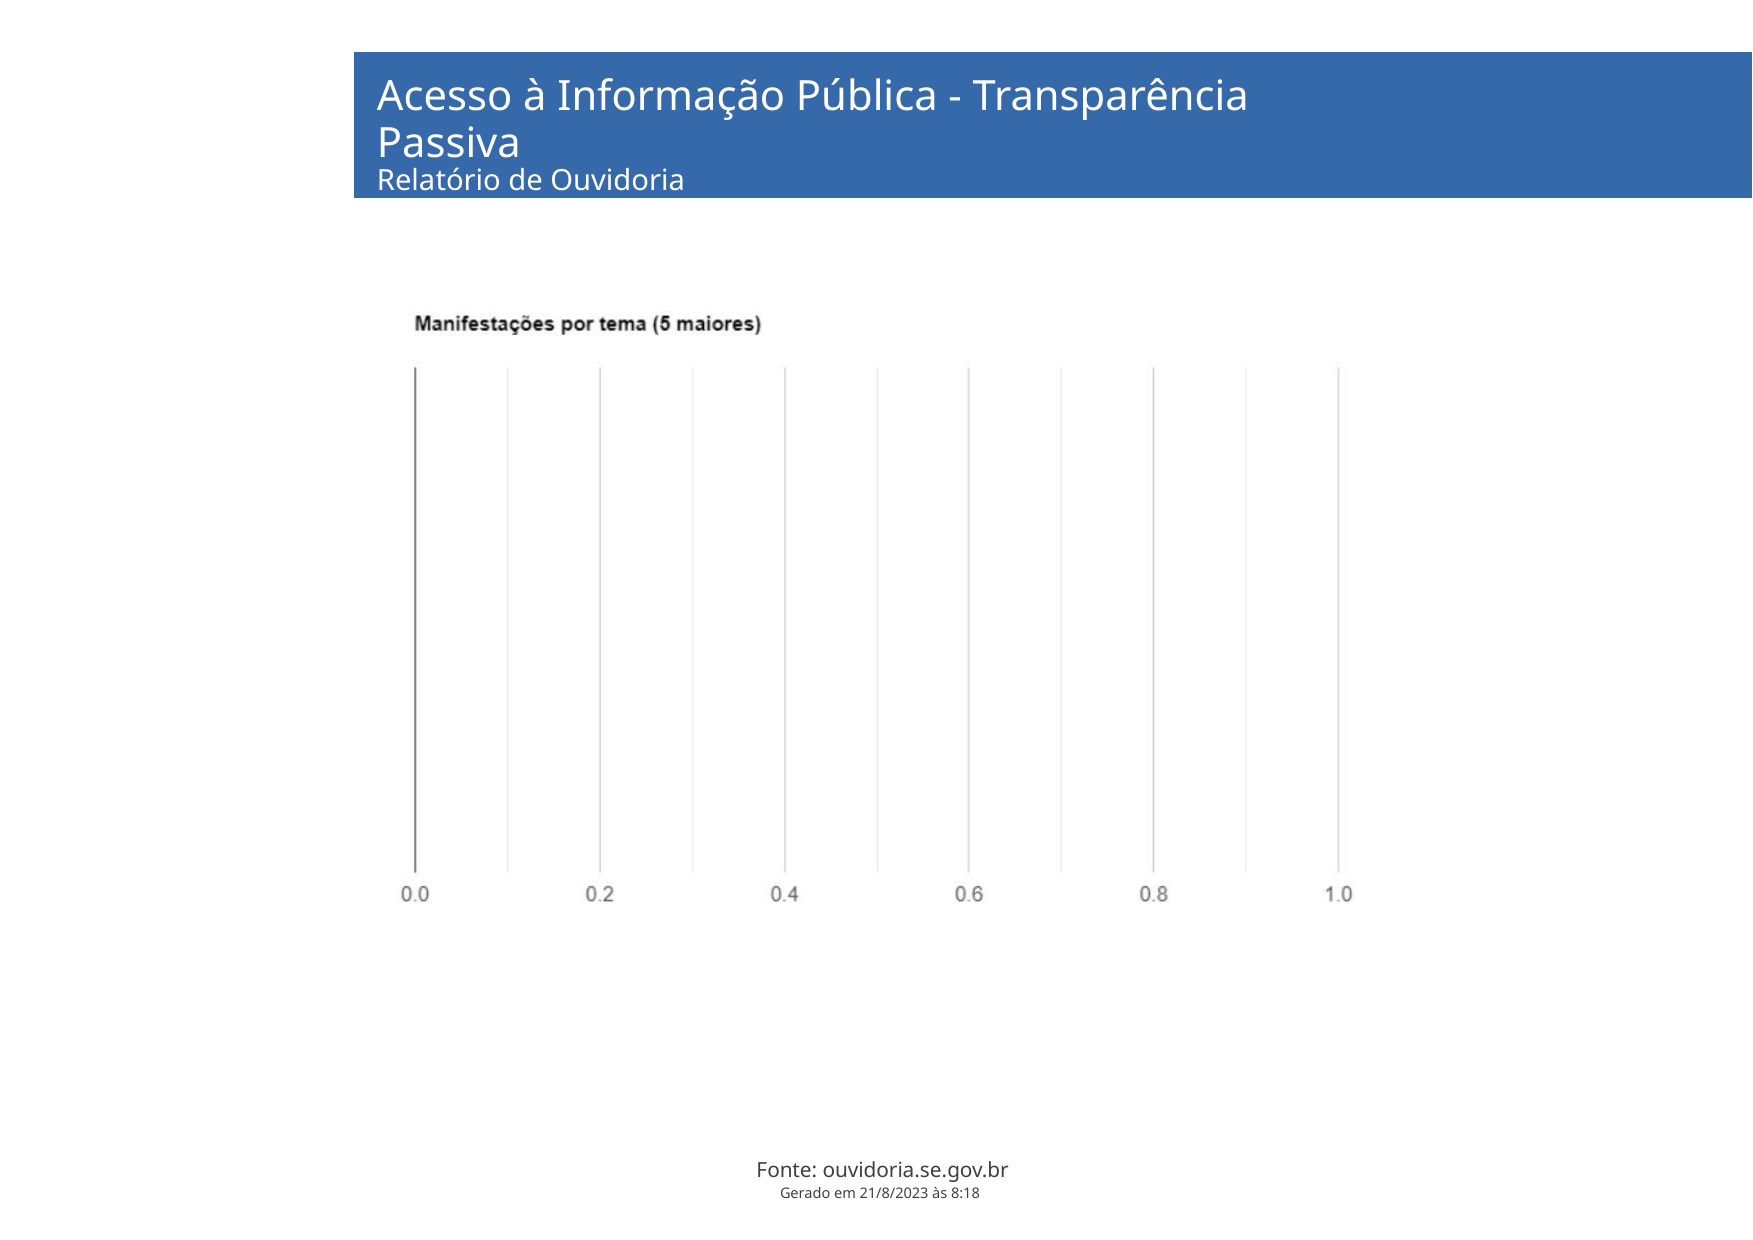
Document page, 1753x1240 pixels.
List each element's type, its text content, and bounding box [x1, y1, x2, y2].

text_box Fonte: ouvidoria.se.gov.br [756, 1158, 1023, 1182]
text_box [155, 211, 1599, 1028]
text_box Acesso à Informação Pública - Transparência Passiva Relatório de Ouvidoria EMSETUR - Julho a Julho de 2023 [376, 72, 1403, 228]
text_box [354, 52, 1752, 198]
text_box Gerado em 21/8/2023 às 8:18 [780, 1184, 999, 1202]
